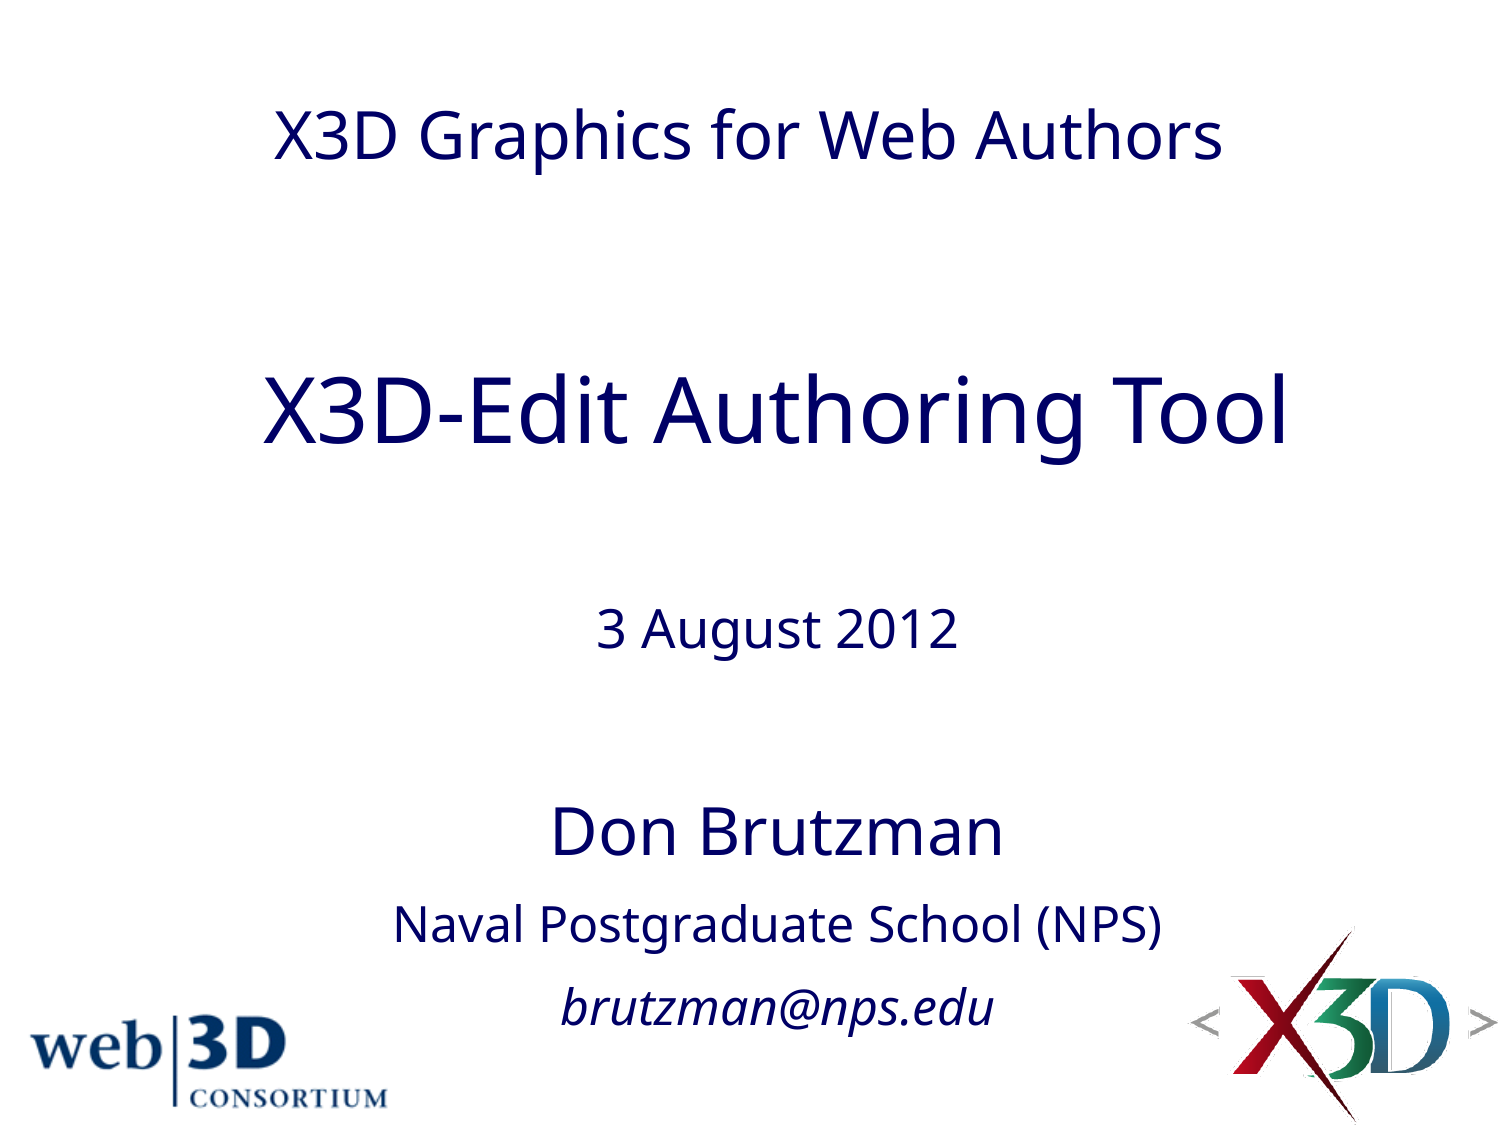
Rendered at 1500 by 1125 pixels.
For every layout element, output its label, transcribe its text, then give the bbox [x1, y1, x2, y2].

picture [12, 998, 413, 1118]
picture [1187, 926, 1500, 1125]
list X3D-Edit Authoring Tool 3 August 2012 Don Brutzman Naval Postgraduate School (NPS) brutzman@nps.edu [112, 345, 1388, 1051]
title X3D Graphics for Web Authors [112, 37, 1388, 225]
